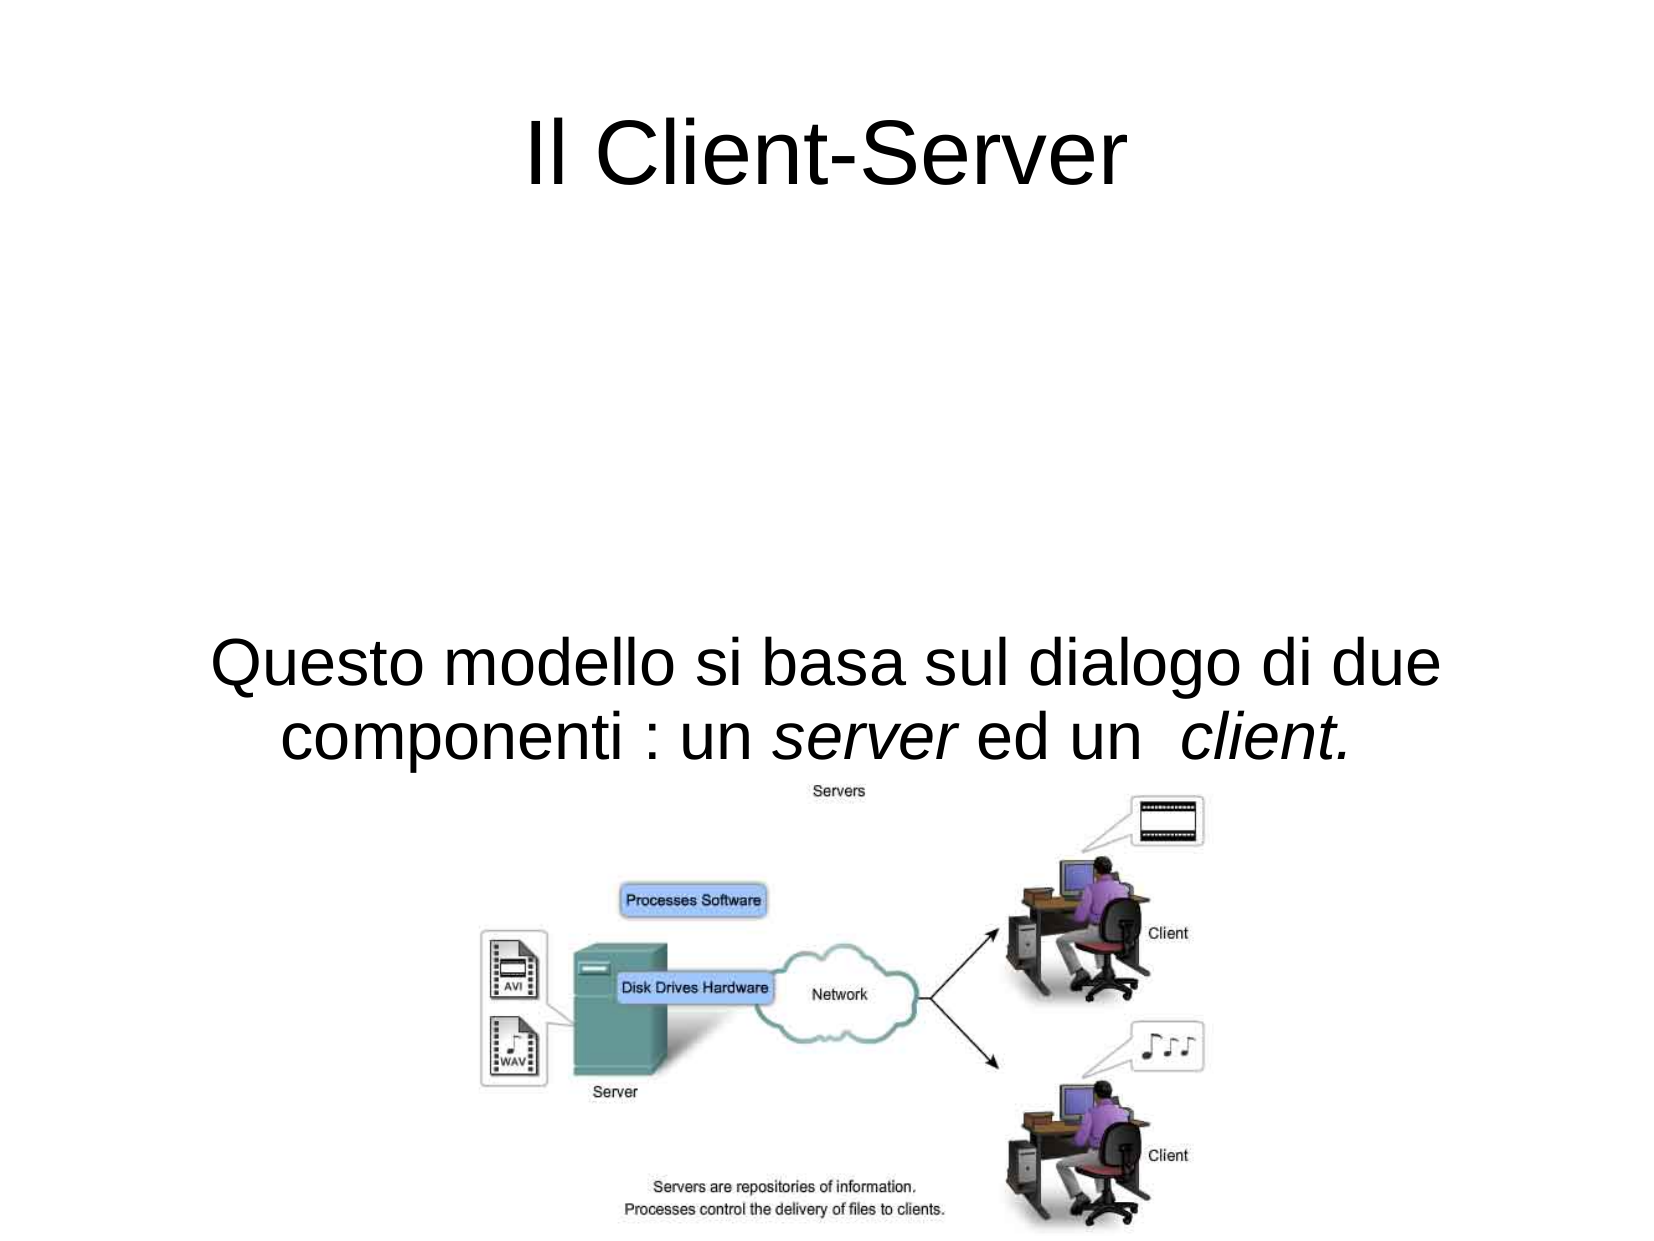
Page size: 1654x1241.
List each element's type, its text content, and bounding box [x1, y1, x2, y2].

title Il Client-Server [82, 49, 1571, 257]
subtitle Questo modello si basa sul dialogo di due componenti : un server ed un client. [82, 290, 1571, 1109]
picture [469, 774, 1226, 1236]
